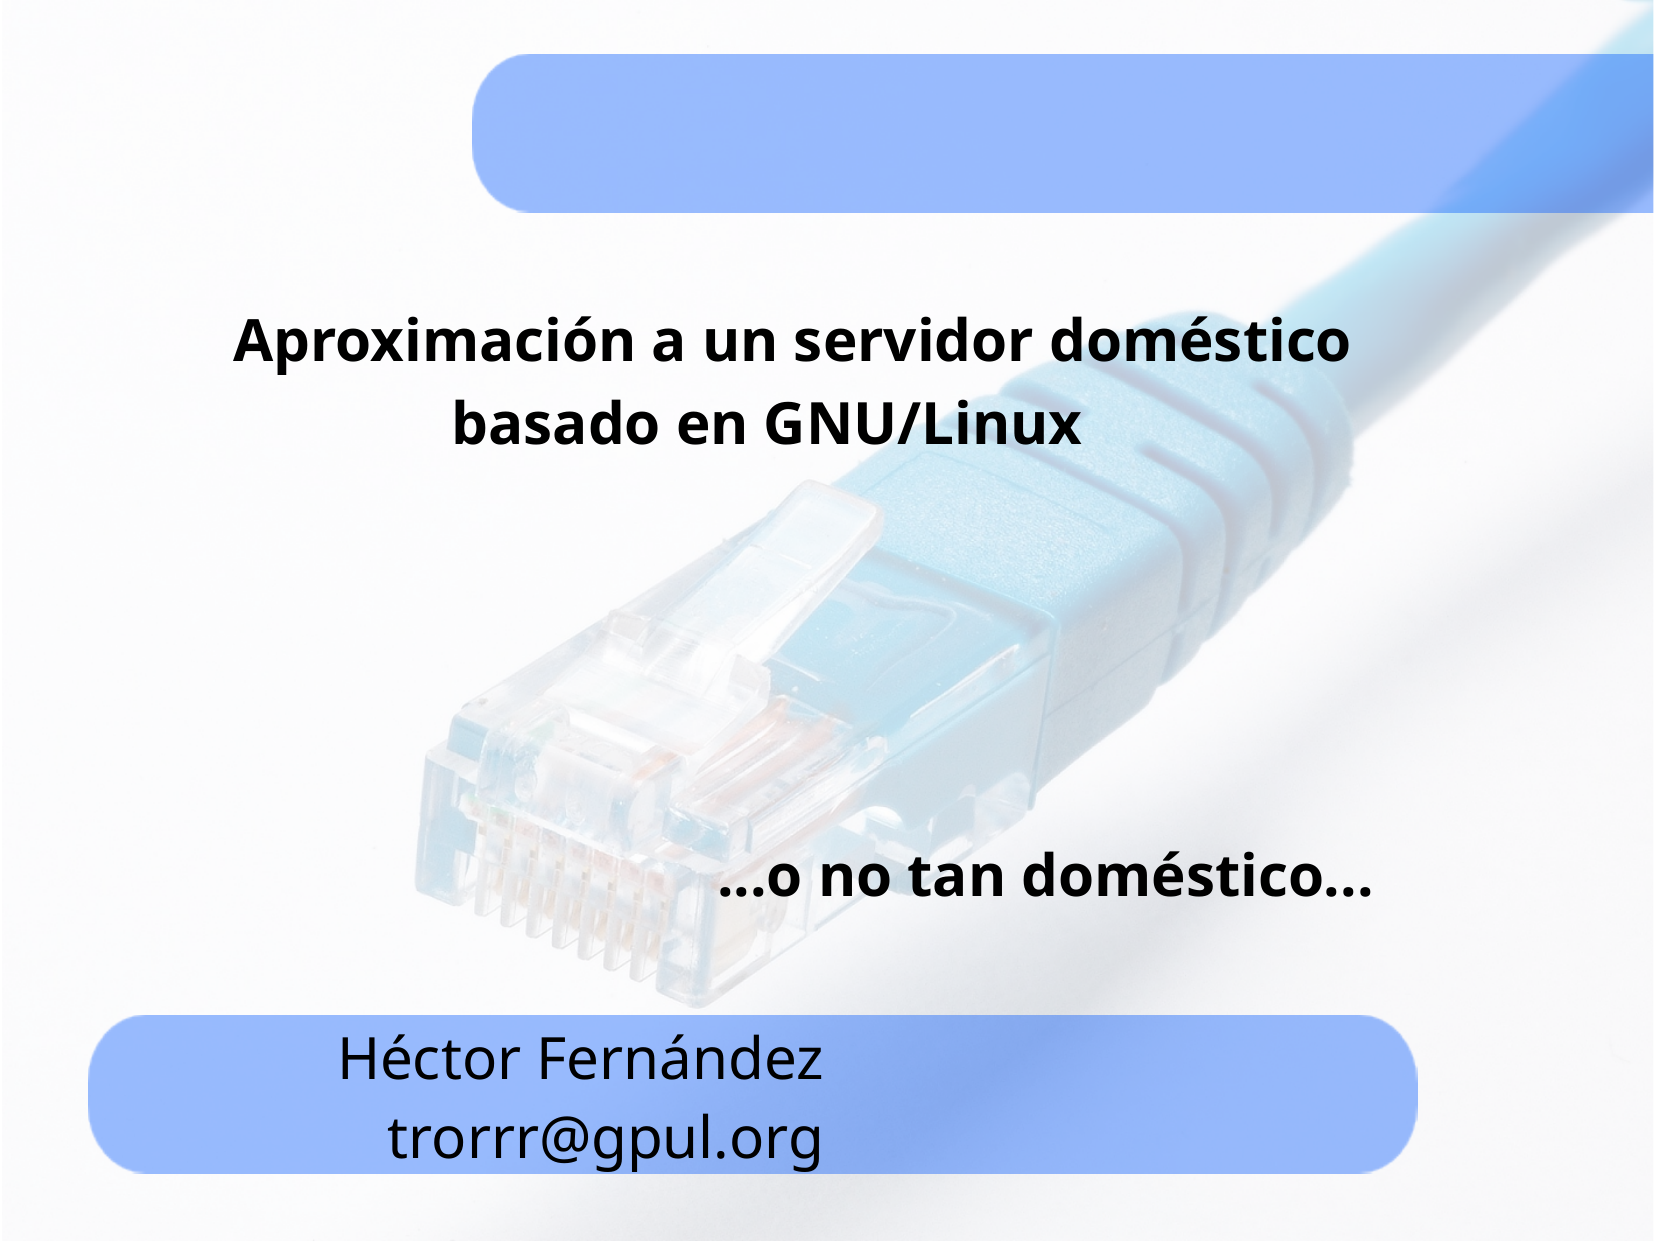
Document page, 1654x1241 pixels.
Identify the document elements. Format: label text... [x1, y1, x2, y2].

text_box Aproximación a un servidor doméstico [218, 292, 1430, 384]
picture [2, 0, 1654, 1241]
text_box basado en GNU/Linux [437, 374, 1134, 467]
text_box ...o no tan doméstico... [702, 826, 1447, 919]
text_box Héctor Fernández trorrr@gpul.org [129, 1009, 839, 1179]
